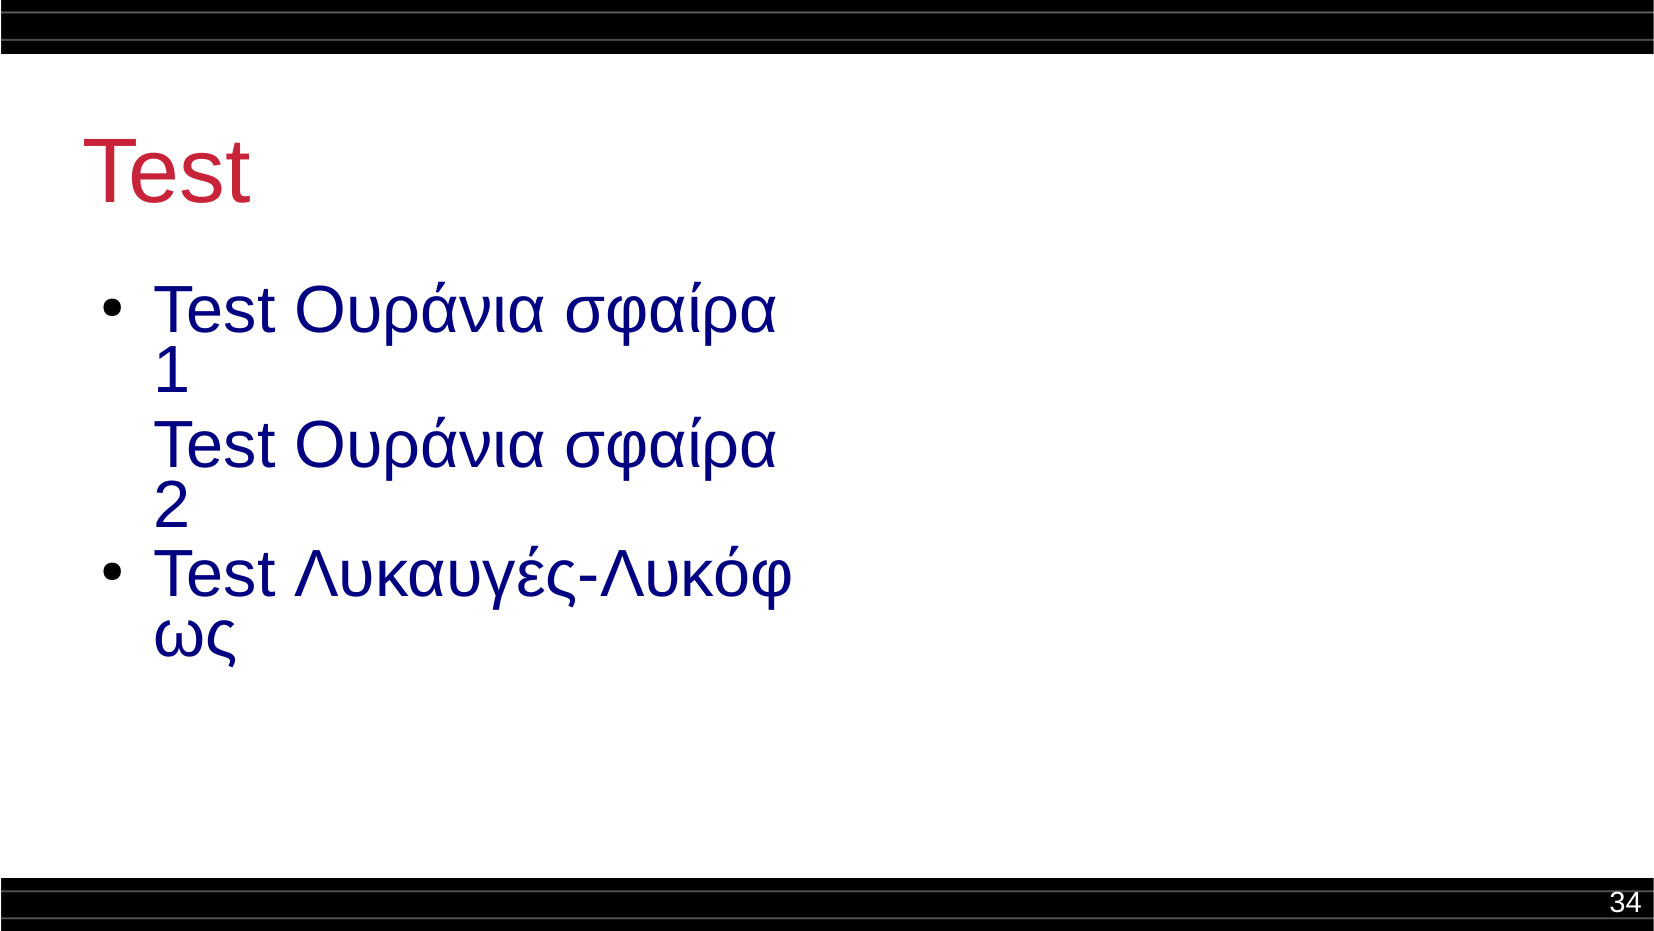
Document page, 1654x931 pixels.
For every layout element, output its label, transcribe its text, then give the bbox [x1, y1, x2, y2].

title Test [82, 92, 1571, 249]
list Test Λυκαυγές-Λυκόφως [82, 535, 809, 757]
picture [1, 0, 1654, 54]
picture [1, 878, 1654, 931]
list Test Ουράνια σφαίρα 1Test Ουράνια σφαίρα 2 [82, 271, 809, 520]
